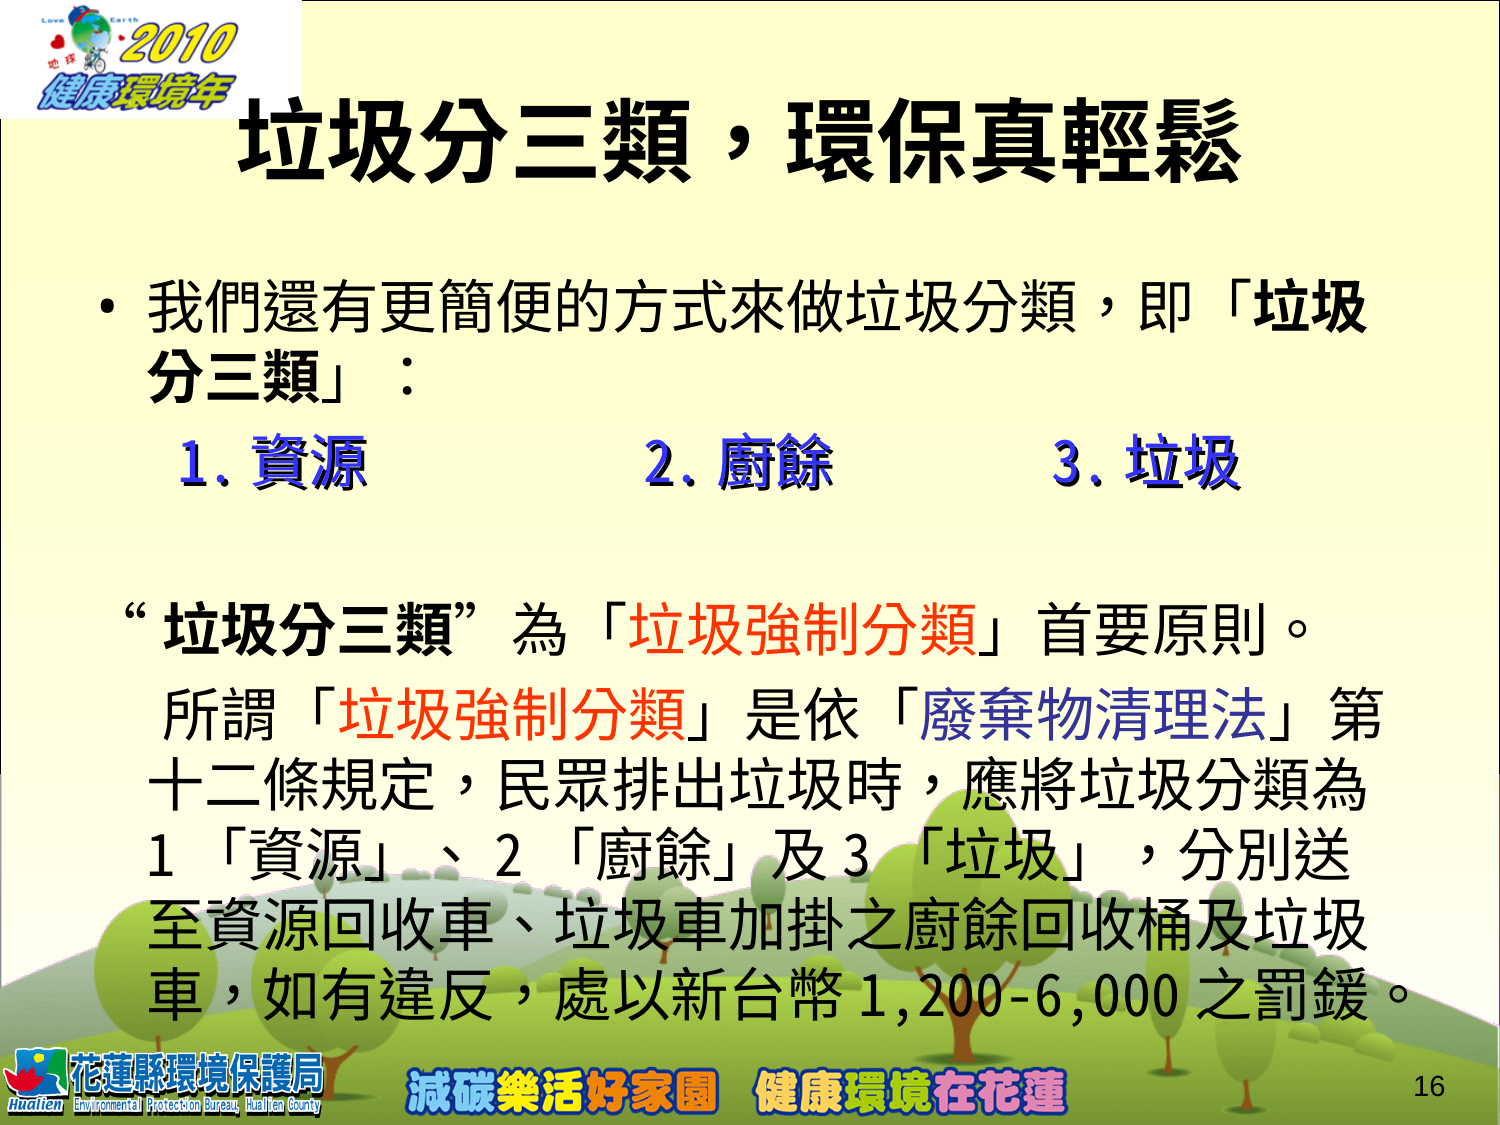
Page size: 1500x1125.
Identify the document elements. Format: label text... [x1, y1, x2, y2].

title 垃圾分三類，環保真輕鬆 [75, 45, 1426, 233]
table_header [0, 0, 294, 118]
table_header [294, 0, 593, 118]
table_cell [294, 118, 593, 183]
table_cell [0, 118, 294, 183]
picture [0, 774, 1500, 1125]
list 我們還有更簡便的方式來做垃圾分類，即「垃圾分三類」： 1.資源 2.廚餘 3.垃圾 “垃圾分三類”為「垃圾強制分類」首要原則。 所謂「垃圾強制分類」是依「廢棄物清理法」第十二條規定，民眾排出垃圾時，應將垃圾分類為1「資源」、2「廚餘」及3「垃圾」，分別送至資源回收車、垃圾車加掛之廚餘回收桶及垃圾車，如有違反，處以新台幣1,200-6,000之罰鍰。 [75, 262, 1426, 1059]
